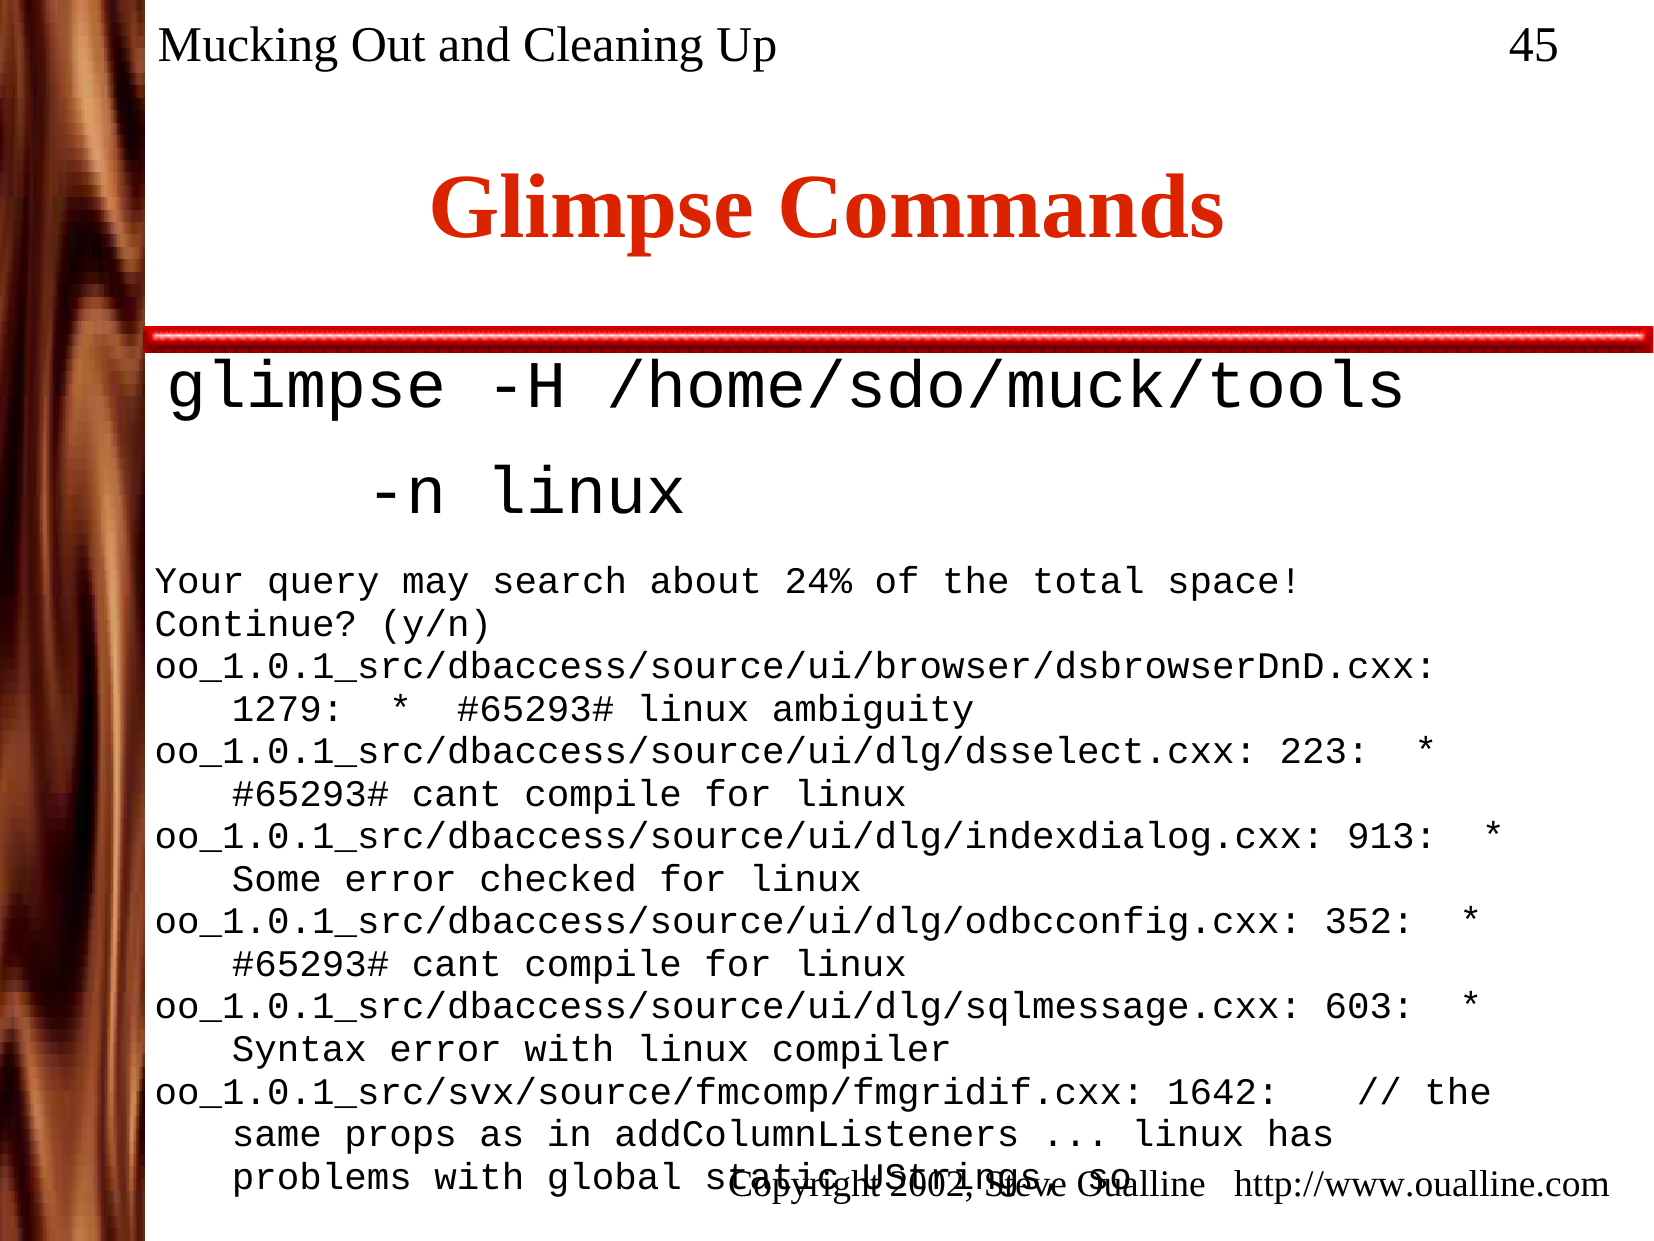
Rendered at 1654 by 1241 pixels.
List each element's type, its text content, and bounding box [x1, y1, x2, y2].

list glimpse -H /home/sdo/muck/tools -n linux Your query may search about 24% of the total space! Continue? (y/n) oo_1.0.1_src/dbaccess/source/ui/browser/dsbrowserDnD.cxx: 1279: * #65293# linux ambiguity oo_1.0.1_src/dbaccess/source/ui/dlg/dsselect.cxx: 223: * #65293# cant compile for linux oo_1.0.1_src/dbaccess/source/ui/dlg/indexdialog.cxx: 913: * Some error checked for linux oo_1.0.1_src/dbaccess/source/ui/dlg/odbcconfig.cxx: 352: * #65293# cant compile for linux oo_1.0.1_src/dbaccess/source/ui/dlg/sqlmessage.cxx: 603: * Syntax error with linux compiler oo_1.0.1_src/svx/source/fmcomp/fmgridif.cxx: 1642: // the same props as in addColumnListeners ... linux has problems with global static UStrings, so [154, 352, 1532, 1241]
title Glimpse Commands [121, 102, 1534, 310]
picture [0, 0, 1654, 1241]
